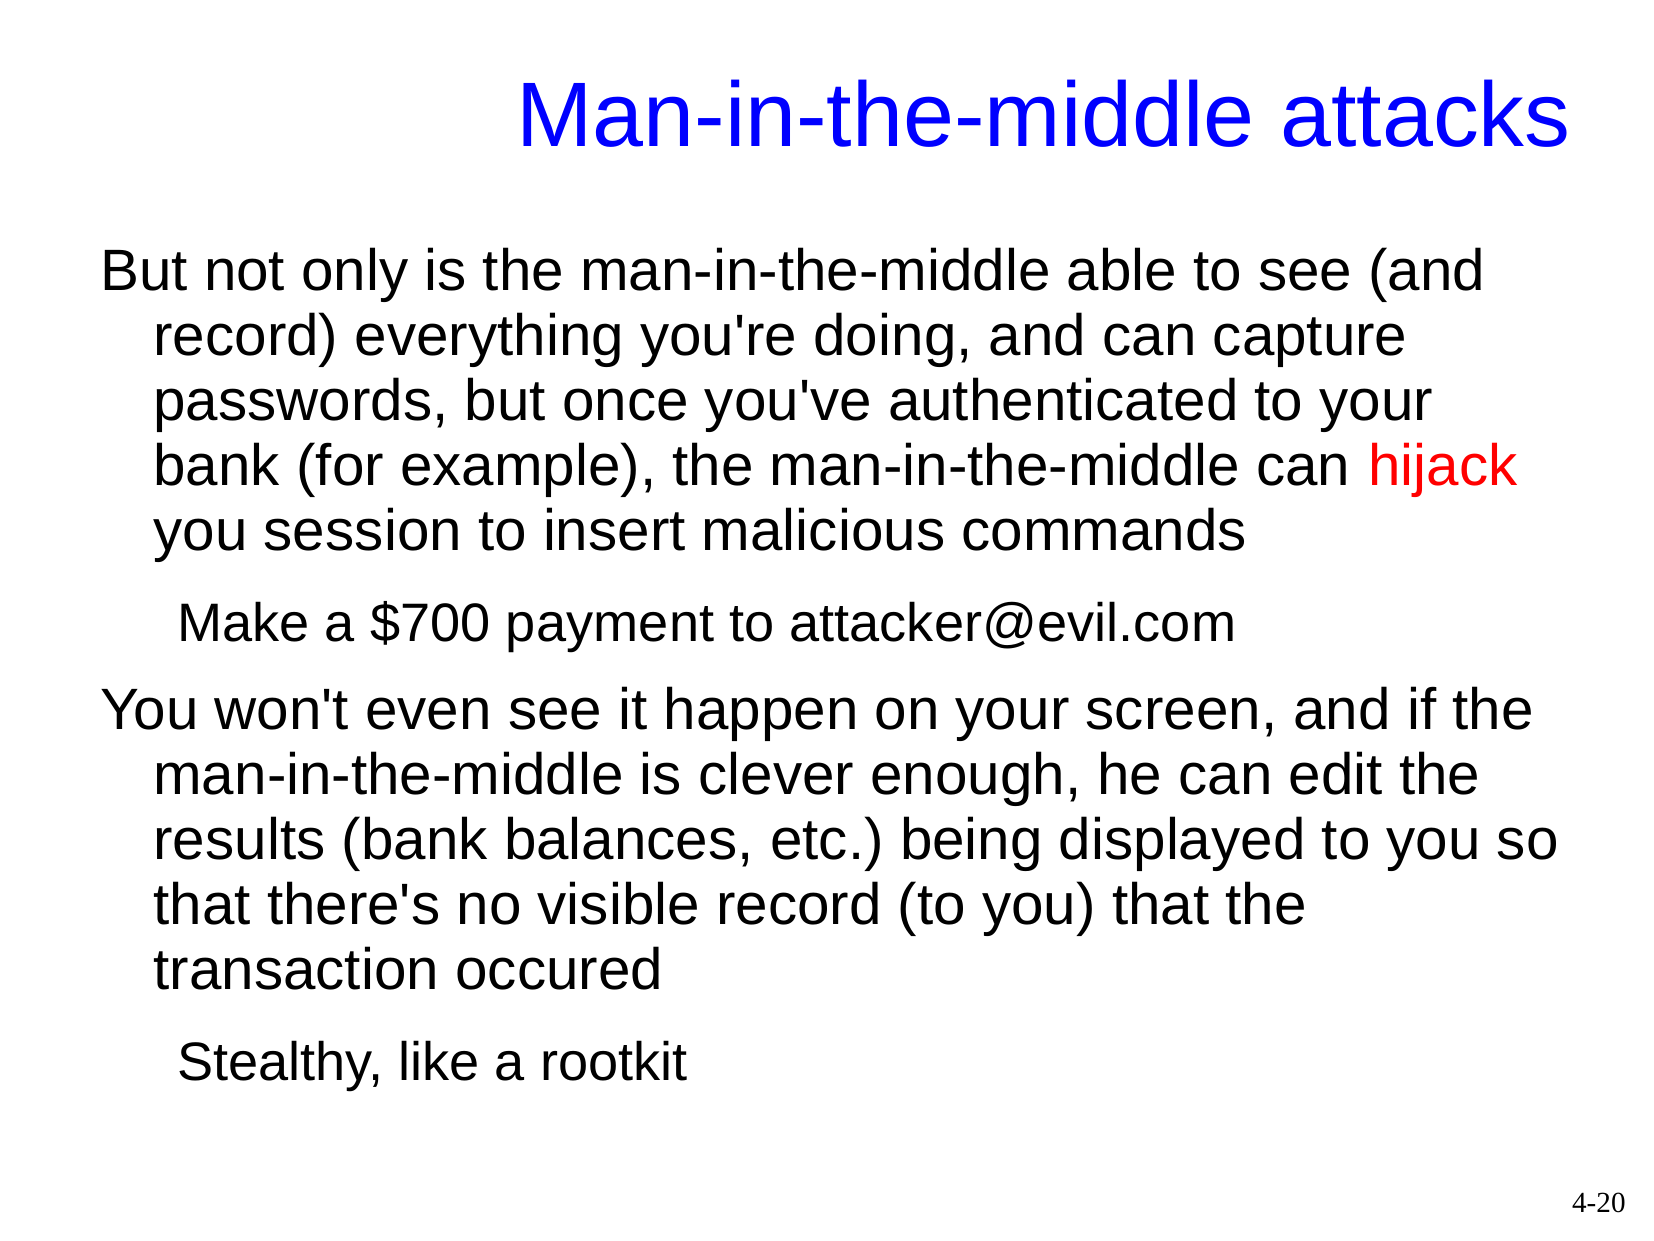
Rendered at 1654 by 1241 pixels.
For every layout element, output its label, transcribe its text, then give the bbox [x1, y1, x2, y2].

title Man-in-the-middle attacks [84, 18, 1573, 211]
list But not only is the man-in-the-middle able to see (and record) everything you're doing, and can capture passwords, but once you've authenticated to your bank (for example), the man-in-the-middle can hijack you session to insert malicious commands Make a $700 payment to attacker@evil.com You won't even see it happen on your screen, and if the man-in-the-middle is clever enough, he can edit the results (bank balances, etc.) being displayed to you so that there's no visible record (to you) that the transaction occured Stealthy, like a rootkit [82, 237, 1571, 1156]
